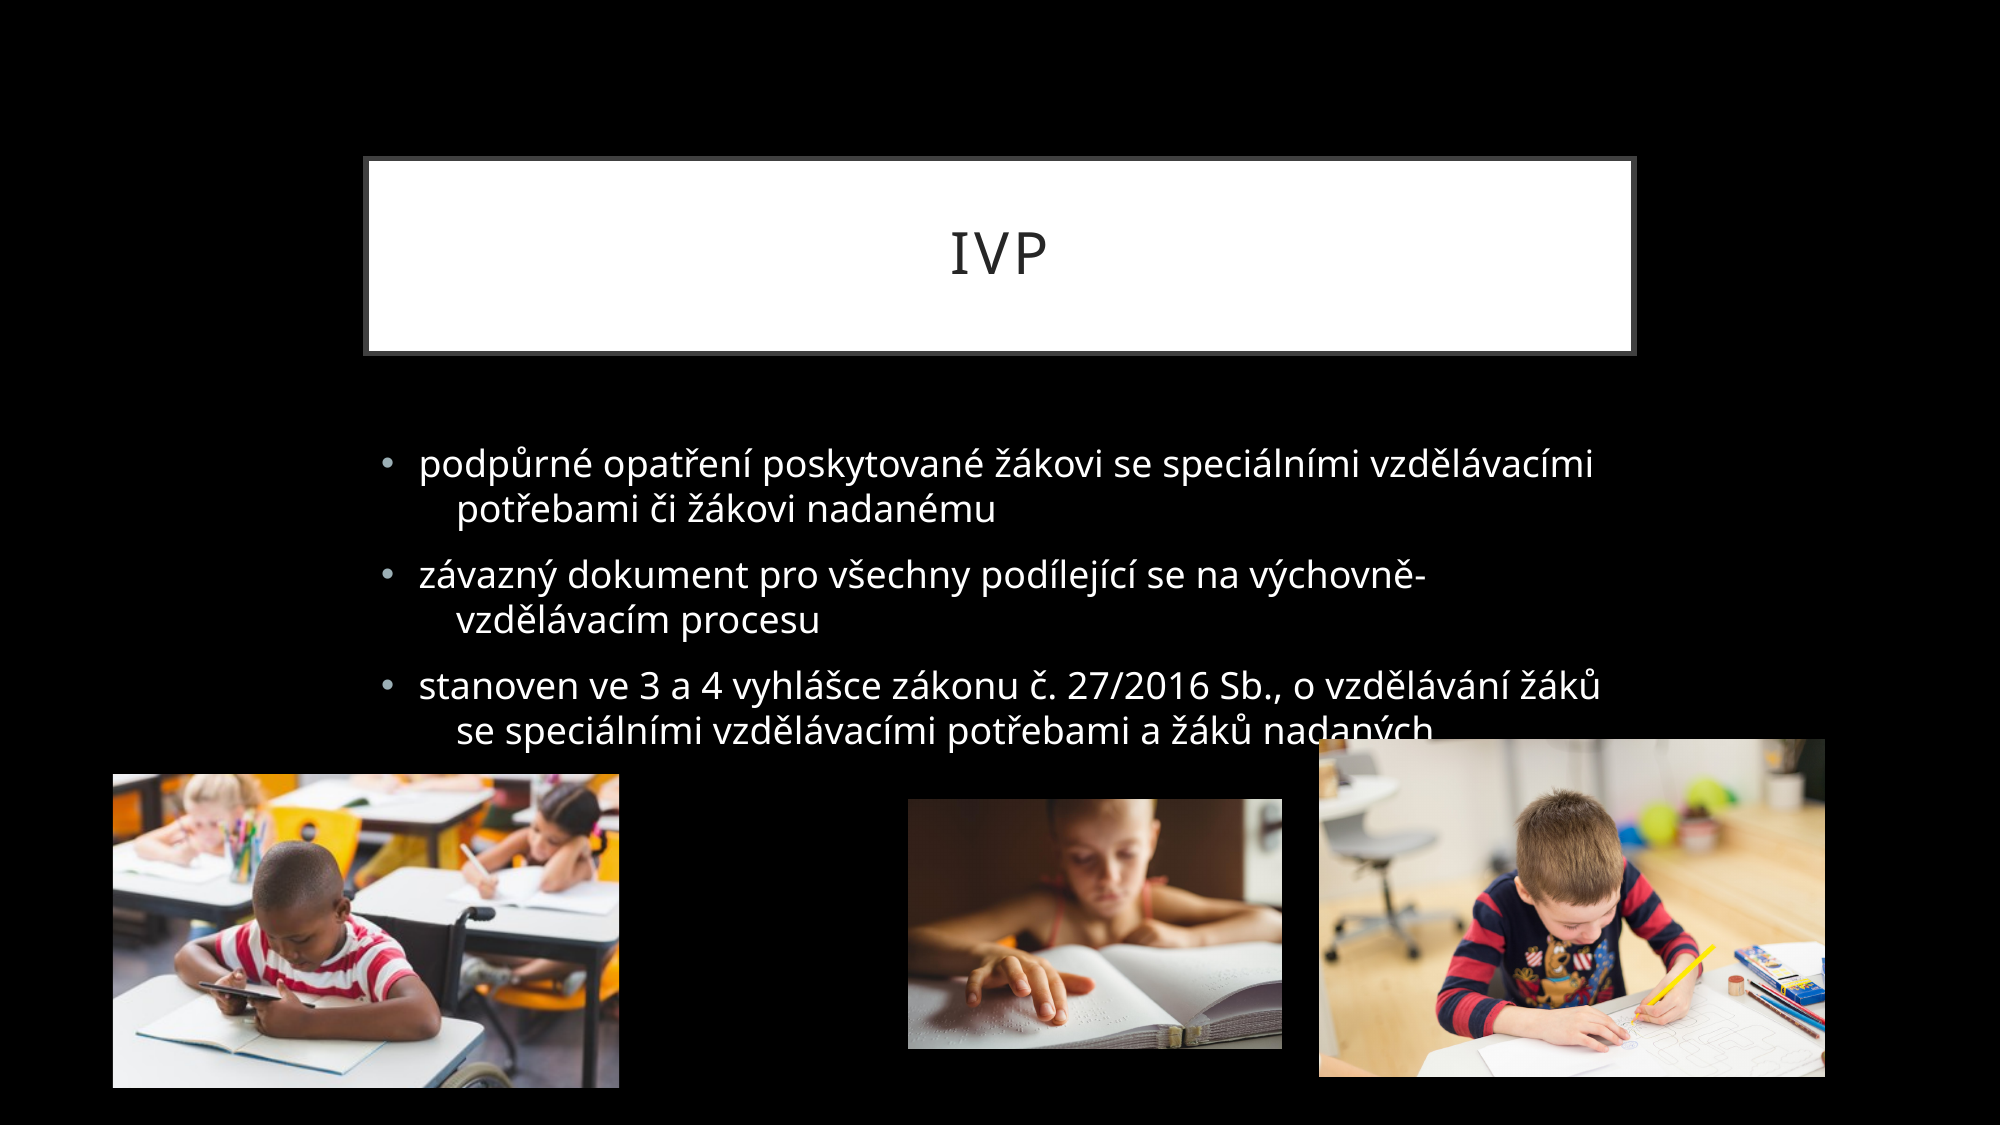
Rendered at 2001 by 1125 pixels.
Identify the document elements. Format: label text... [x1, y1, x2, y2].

list podpůrné opatření poskytované žákovi se speciálními vzdělávacími potřebami či žákovi nadanému závazný dokument pro všechny podílející se na výchovně-vzdělávacím procesu stanoven ve 3 a 4 vyhlášce zákonu č. 27/2016 Sb., o vzdělávání žáků se speciálními vzdělávacími potřebami a žáků nadaných [366, 432, 1634, 942]
title ivp [366, 158, 1634, 354]
picture [908, 799, 1282, 1049]
picture [1319, 739, 1825, 1077]
picture [112, 774, 620, 1088]
